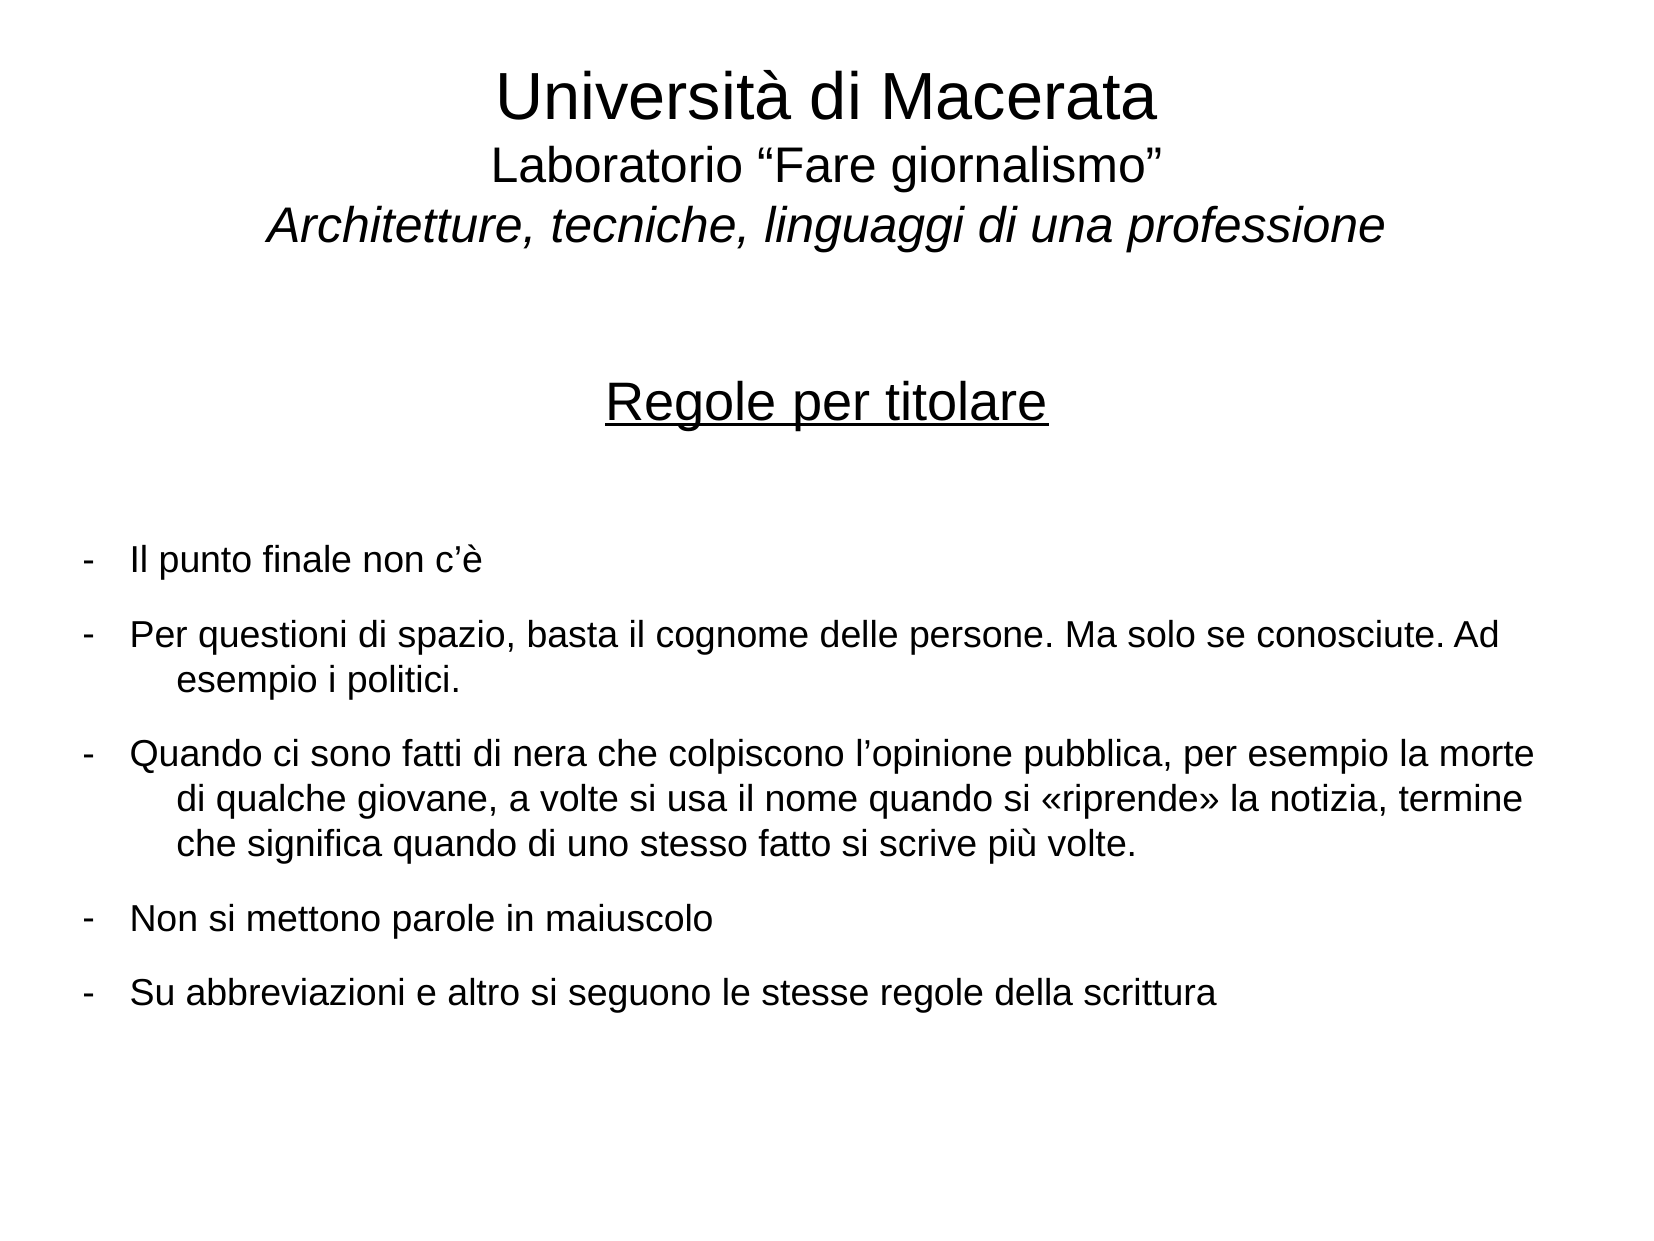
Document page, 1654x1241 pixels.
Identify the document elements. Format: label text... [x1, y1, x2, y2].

subtitle Regole per titolare Il punto finale non c’è Per questioni di spazio, basta il cognome delle persone. Ma solo se conosciute. Ad esempio i politici. Quando ci sono fatti di nera che colpiscono l’opinione pubblica, per esempio la morte di qualche giovane, a volte si usa il nome quando si «riprende» la notizia, termine che significa quando di uno stesso fatto si scrive più volte. Non si mettono parole in maiuscolo Su abbreviazioni e altro si seguono le stesse regole della scrittura [82, 291, 1571, 1235]
title Università di Macerata Laboratorio “Fare giornalismo” Architetture, tecniche, linguaggi di una professione [82, 49, 1571, 257]
